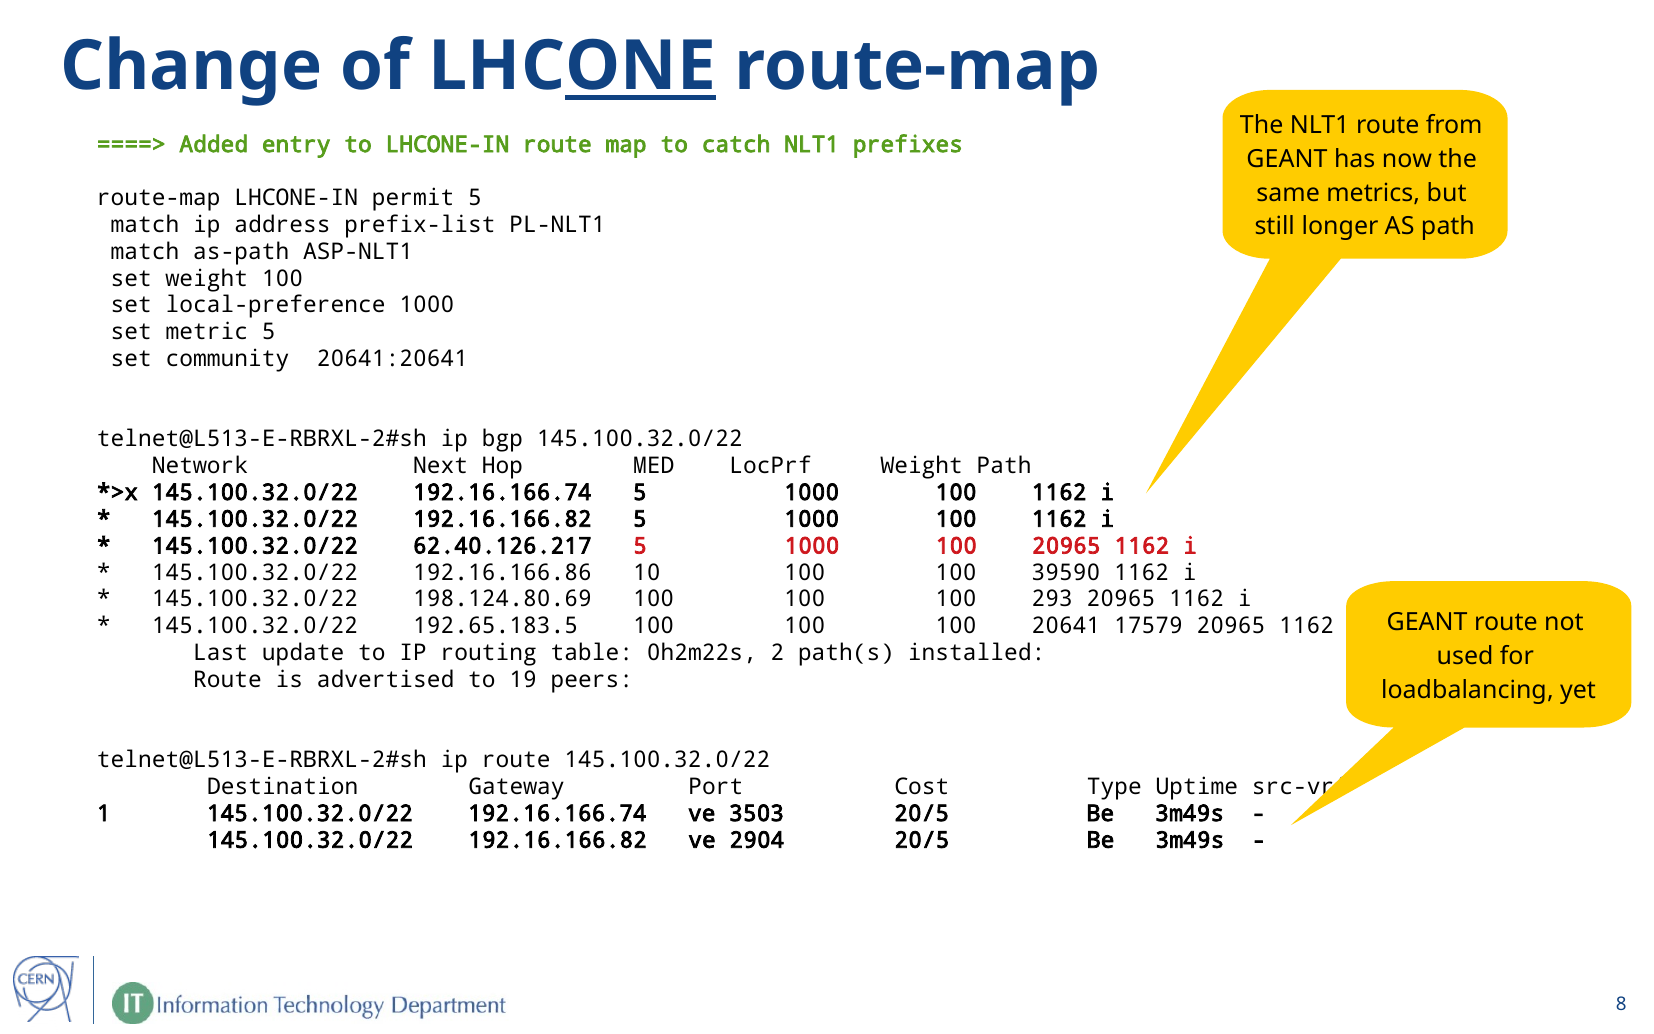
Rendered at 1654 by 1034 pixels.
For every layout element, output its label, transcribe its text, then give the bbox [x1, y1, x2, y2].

text_box GEANT route not used for loadbalancing, yet [1290, 581, 1632, 826]
picture [13, 956, 79, 1032]
text_box The NLT1 route from GEANT has now the same metrics, but still longer AS path [1145, 89, 1508, 494]
title Change of LHCONE route-map [60, 0, 1528, 138]
text_box ====> Added entry to LHCONE-IN route map to catch NLT1 prefixes route-map LHCONE-IN permit 5 match ip address prefix-list PL-NLT1 match as-path ASP-NLT1 set weight 100 set local-preference 1000 set metric 5 set community 20641:20641 telnet@L513-E-RBRXL-2#sh ip bgp 145.100.32.0/22 Network Next Hop MED LocPrf Weight Path *>x 145.100.32.0/22 192.16.166.74 5 1000 100 1162 i * 145.100.32.0/22 192.16.166.82 5 1000 100 1162 i * 145.100.32.0/22 62.40.126.217 5 1000 100 20965 1162 i * 145.100.32.0/22 192.16.166.86 10 100 100 39590 1162 i * 145.100.32.0/22 198.124.80.69 100 100 100 293 20965 1162 i * 145.100.32.0/22 192.65.183.5 100 100 100 20641 17579 20965 1162 i Last update to IP routing table: 0h2m22s, 2 path(s) installed: Route is advertised to 19 peers: telnet@L513-E-RBRXL-2#sh ip route 145.100.32.0/22 Destination Gateway Port Cost Type Uptime src-vrf 1 145.100.32.0/22 192.16.166.74 ve 3503 20/5 Be 3m49s - 145.100.32.0/22 192.16.166.82 ve 2904 20/5 Be 3m49s - [82, 123, 1638, 1032]
